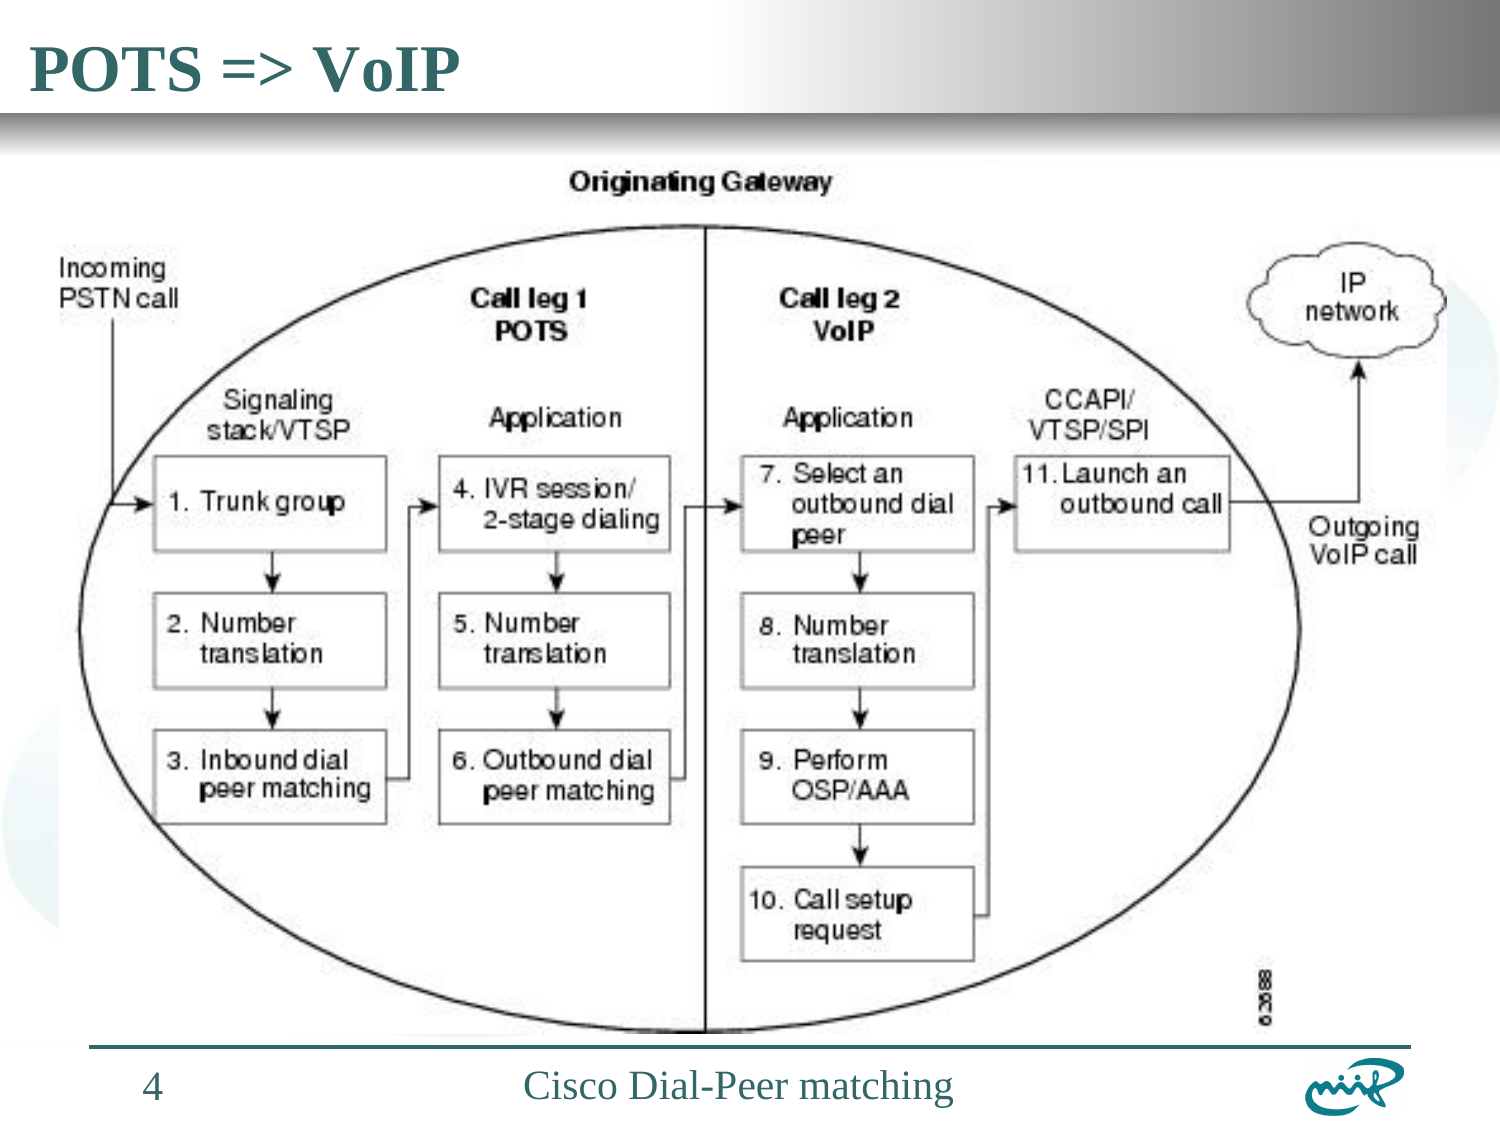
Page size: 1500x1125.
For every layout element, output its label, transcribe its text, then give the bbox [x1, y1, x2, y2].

picture [1305, 1058, 1404, 1116]
title POTS => VoIP [14, 15, 1365, 114]
picture [0, 160, 1500, 1042]
